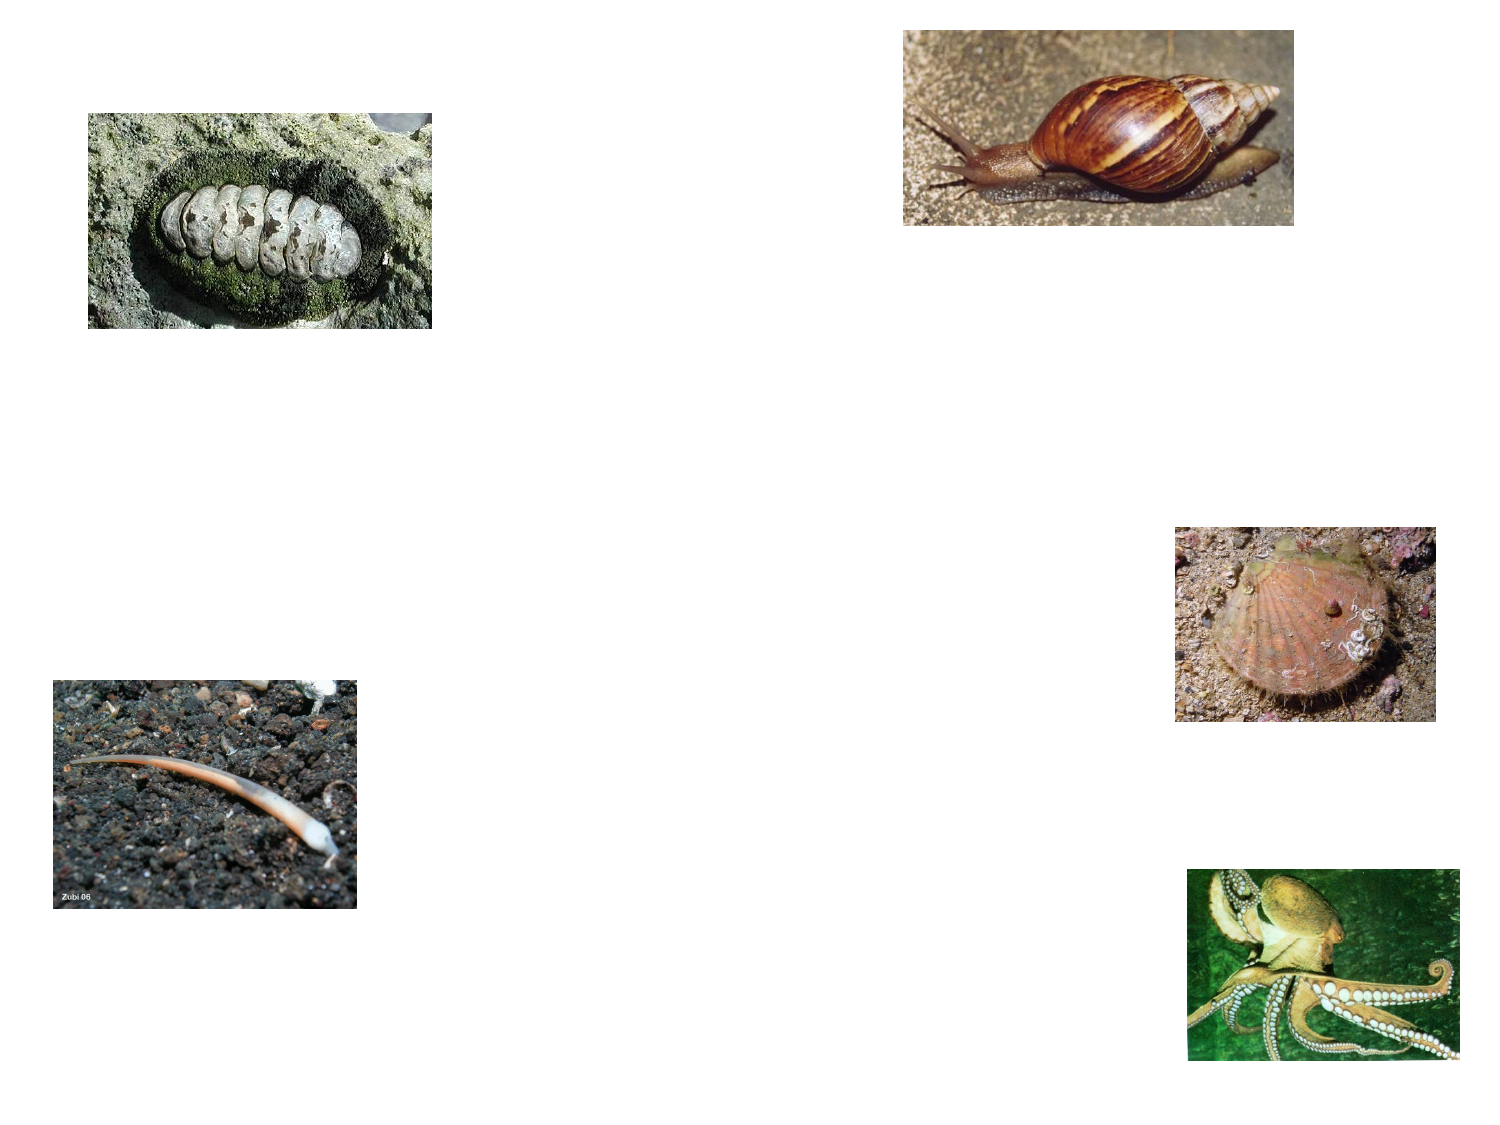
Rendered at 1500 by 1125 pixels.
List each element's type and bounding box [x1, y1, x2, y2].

picture [903, 30, 1294, 227]
picture [1187, 869, 1460, 1061]
picture [53, 680, 357, 909]
picture [88, 113, 432, 329]
picture [1175, 527, 1436, 722]
